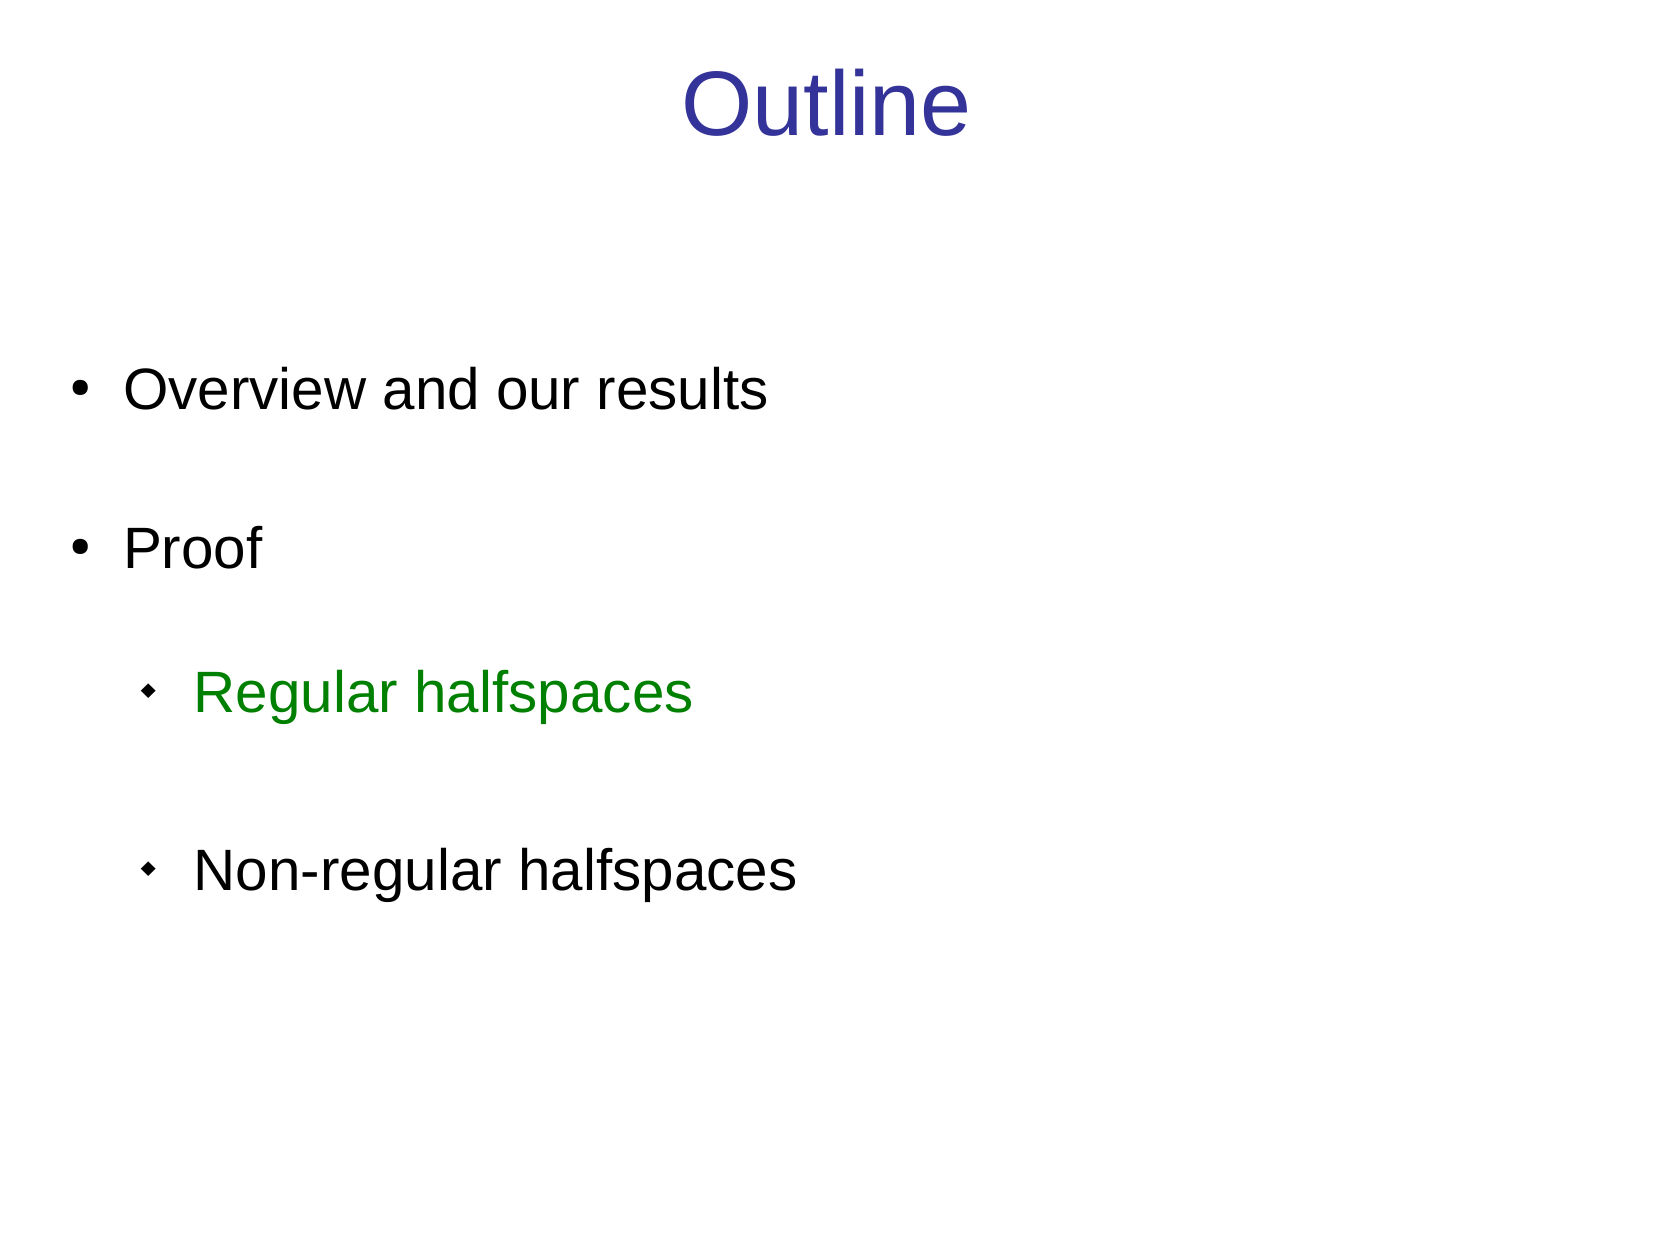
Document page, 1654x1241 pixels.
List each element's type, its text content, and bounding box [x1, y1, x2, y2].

title Outline [124, 0, 1530, 208]
list Overview and our results Proof Regular halfspaces Non-regular halfspaces [37, 110, 1654, 1238]
